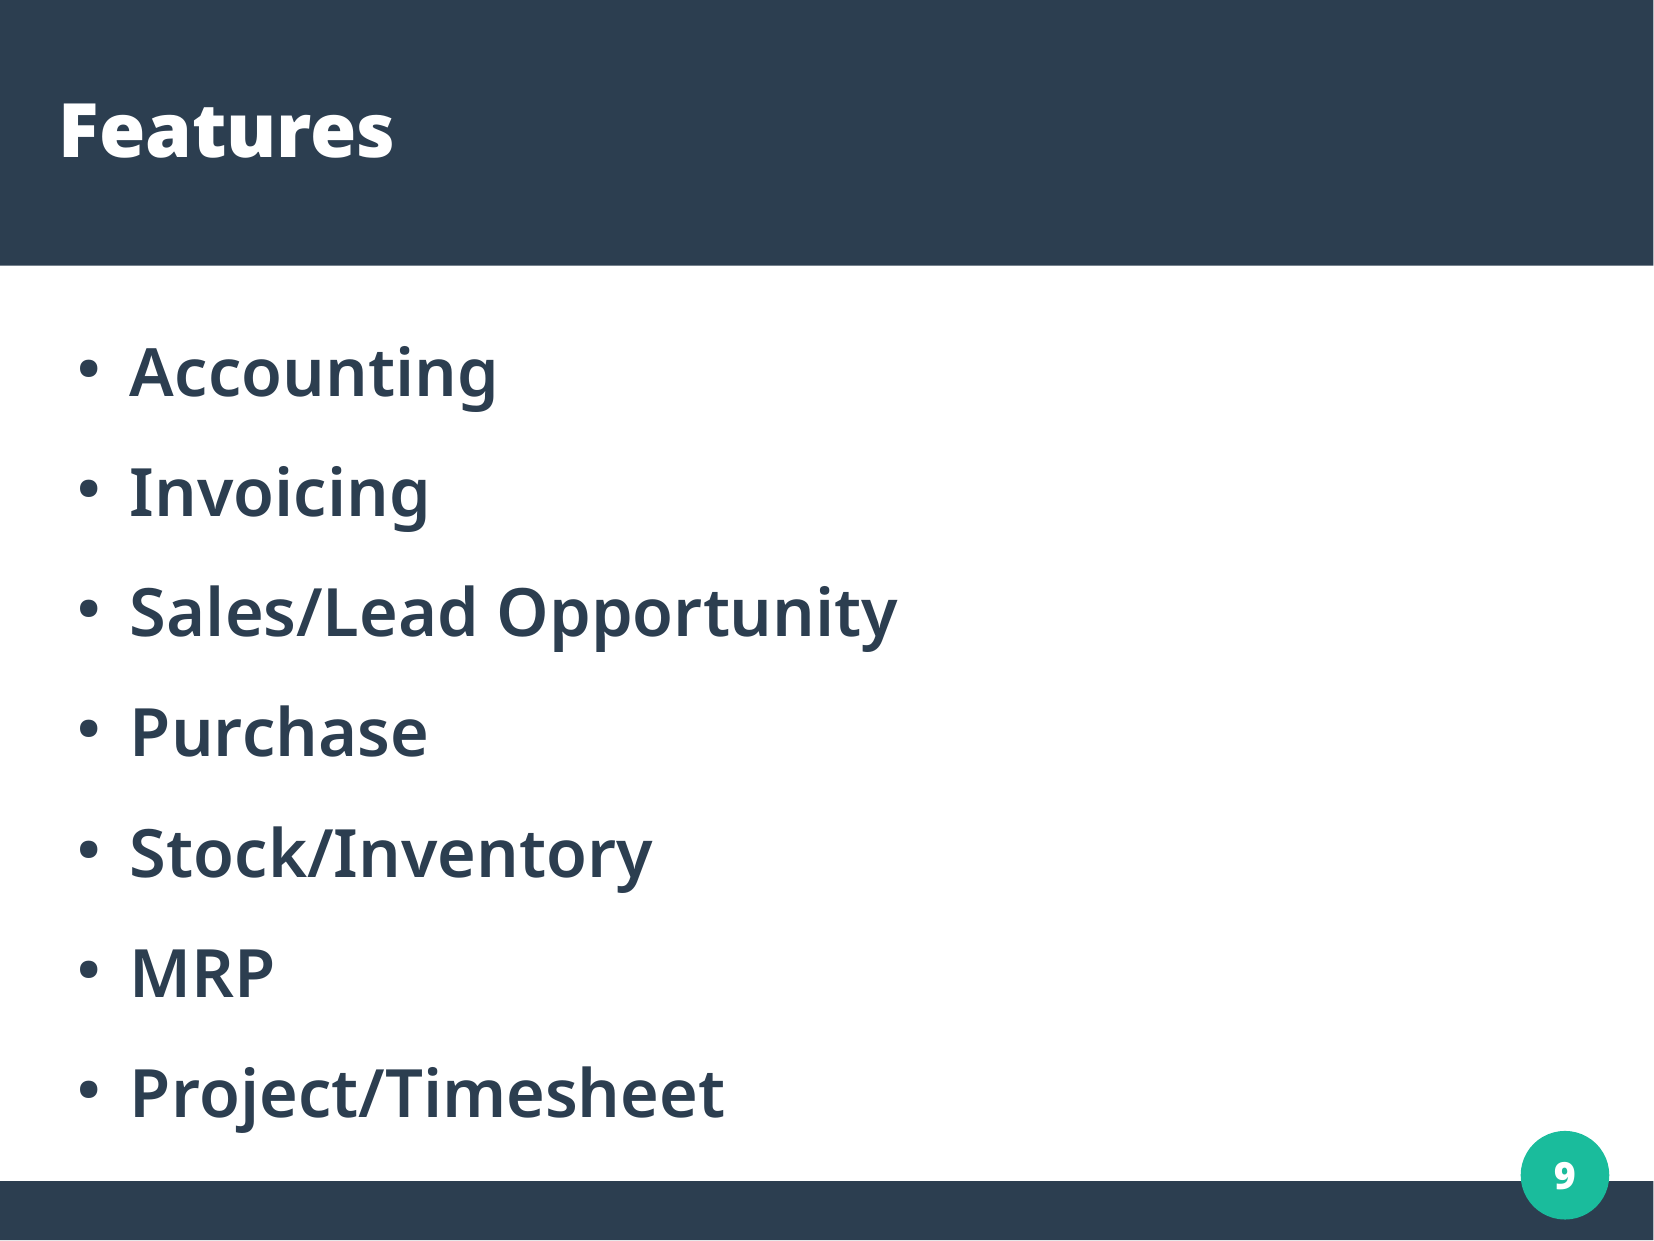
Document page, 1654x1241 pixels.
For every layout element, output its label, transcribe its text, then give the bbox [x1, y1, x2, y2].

title Features [59, 49, 1595, 207]
list Accounting Invoicing Sales/Lead Opportunity Purchase Stock/Inventory MRP Project/Timesheet [59, 324, 1595, 1152]
